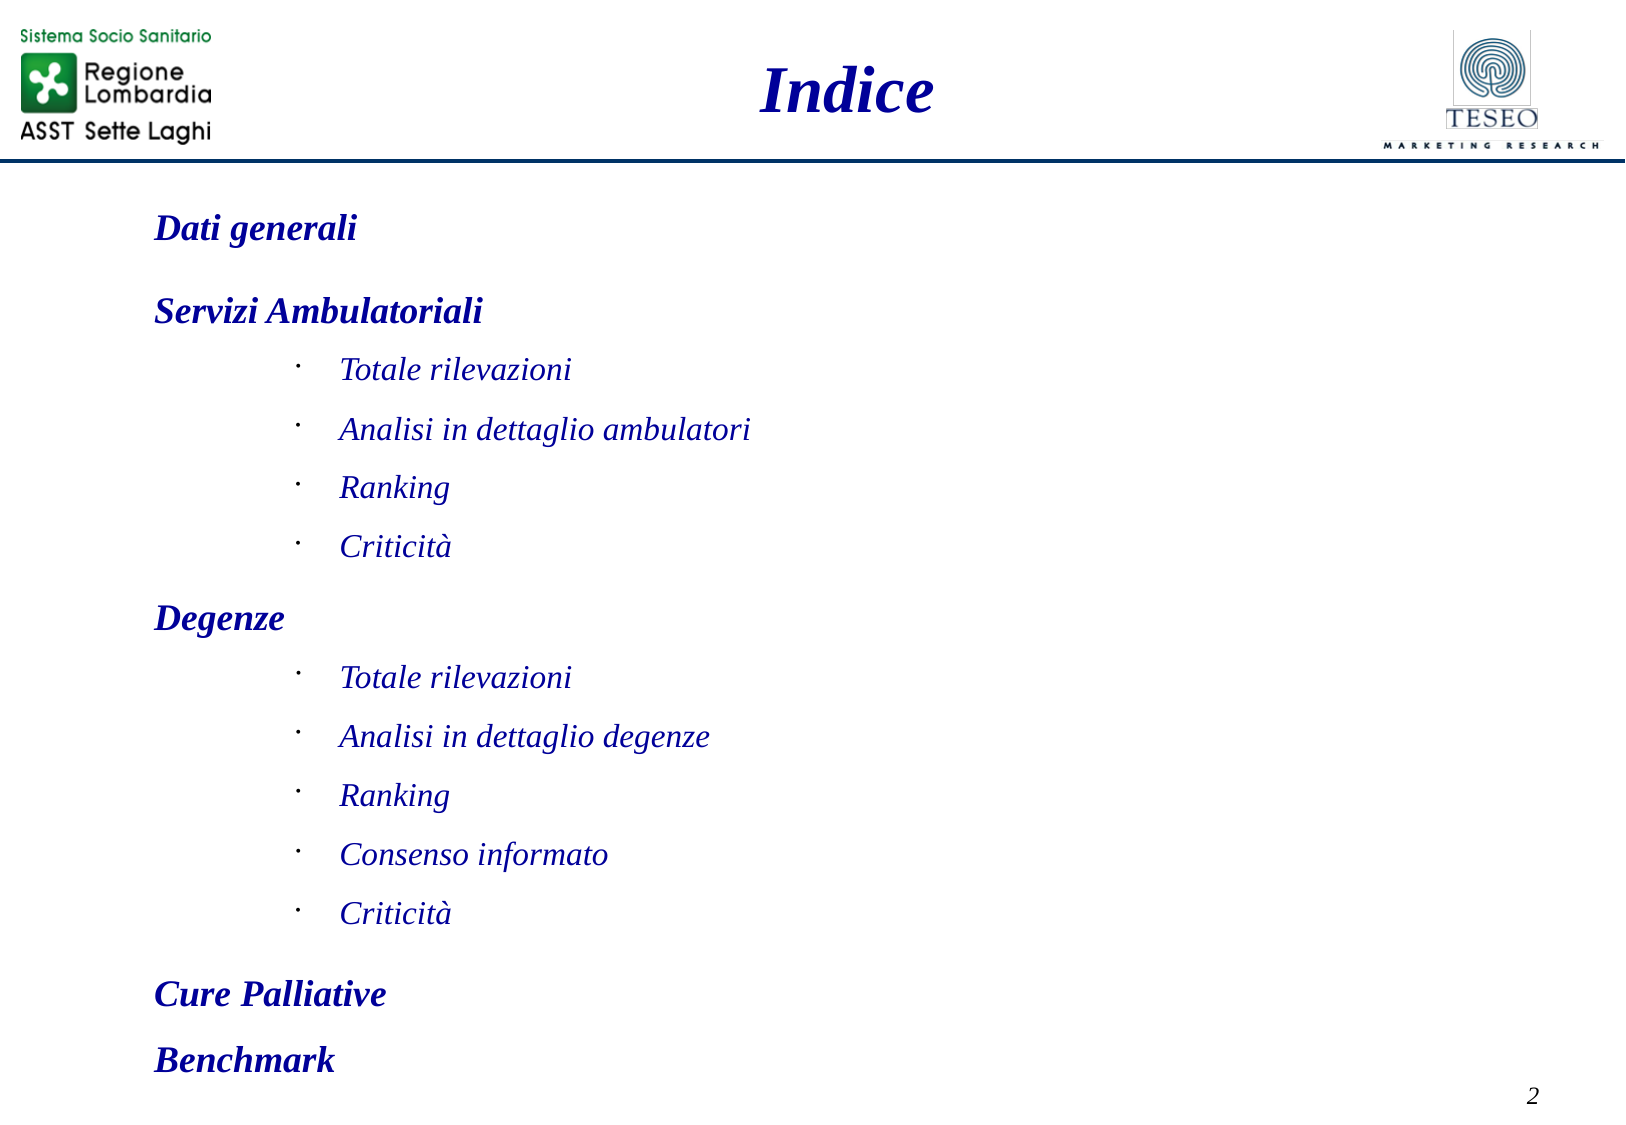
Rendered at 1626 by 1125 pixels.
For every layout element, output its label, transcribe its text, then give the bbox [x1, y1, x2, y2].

text_box Ranking [280, 455, 884, 515]
text_box Totale rilevazioni [281, 645, 873, 705]
text_box Cure Palliative [139, 961, 1463, 1021]
text_box Criticità [280, 882, 884, 942]
text_box Analisi in dettaglio degenze [280, 704, 943, 763]
text_box Criticità [280, 515, 884, 575]
text_box Degenze [139, 586, 1463, 646]
picture [21, 26, 211, 148]
text_box Benchmark [139, 1028, 1463, 1088]
text_box Analisi in dettaglio ambulatori [280, 397, 884, 455]
text_box Indice [387, 30, 1309, 141]
text_box Servizi Ambulatoriali [139, 278, 1463, 338]
text_box Dati generali [139, 196, 1463, 256]
text_box Ranking [280, 763, 943, 822]
text_box Consenso informato [280, 822, 943, 882]
text_box Totale rilevazioni [280, 338, 860, 398]
picture [1381, 30, 1604, 149]
